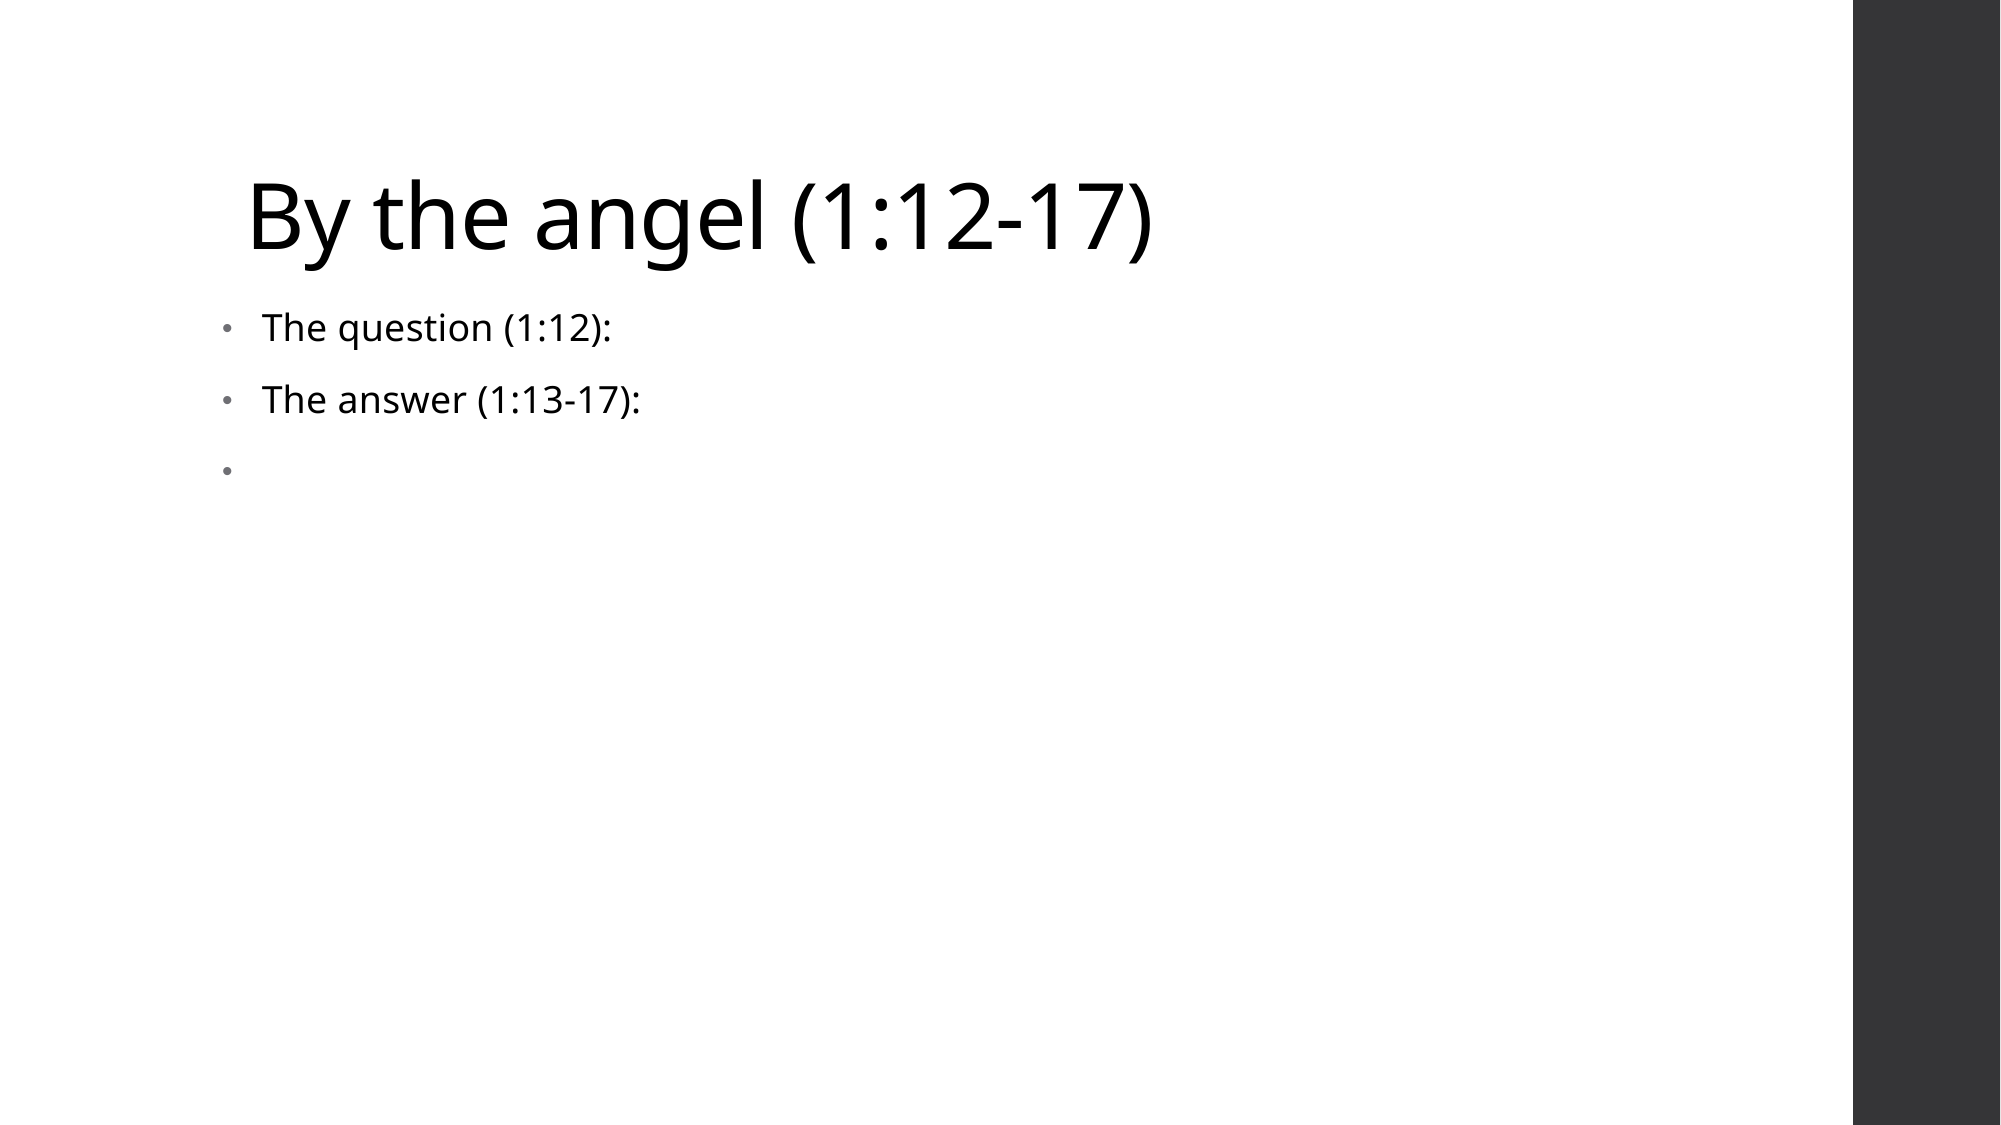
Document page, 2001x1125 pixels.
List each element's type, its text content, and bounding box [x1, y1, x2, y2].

title By the angel (1:12-17) [206, 60, 1797, 278]
list The question (1:12): The answer (1:13-17): [206, 299, 1617, 1014]
